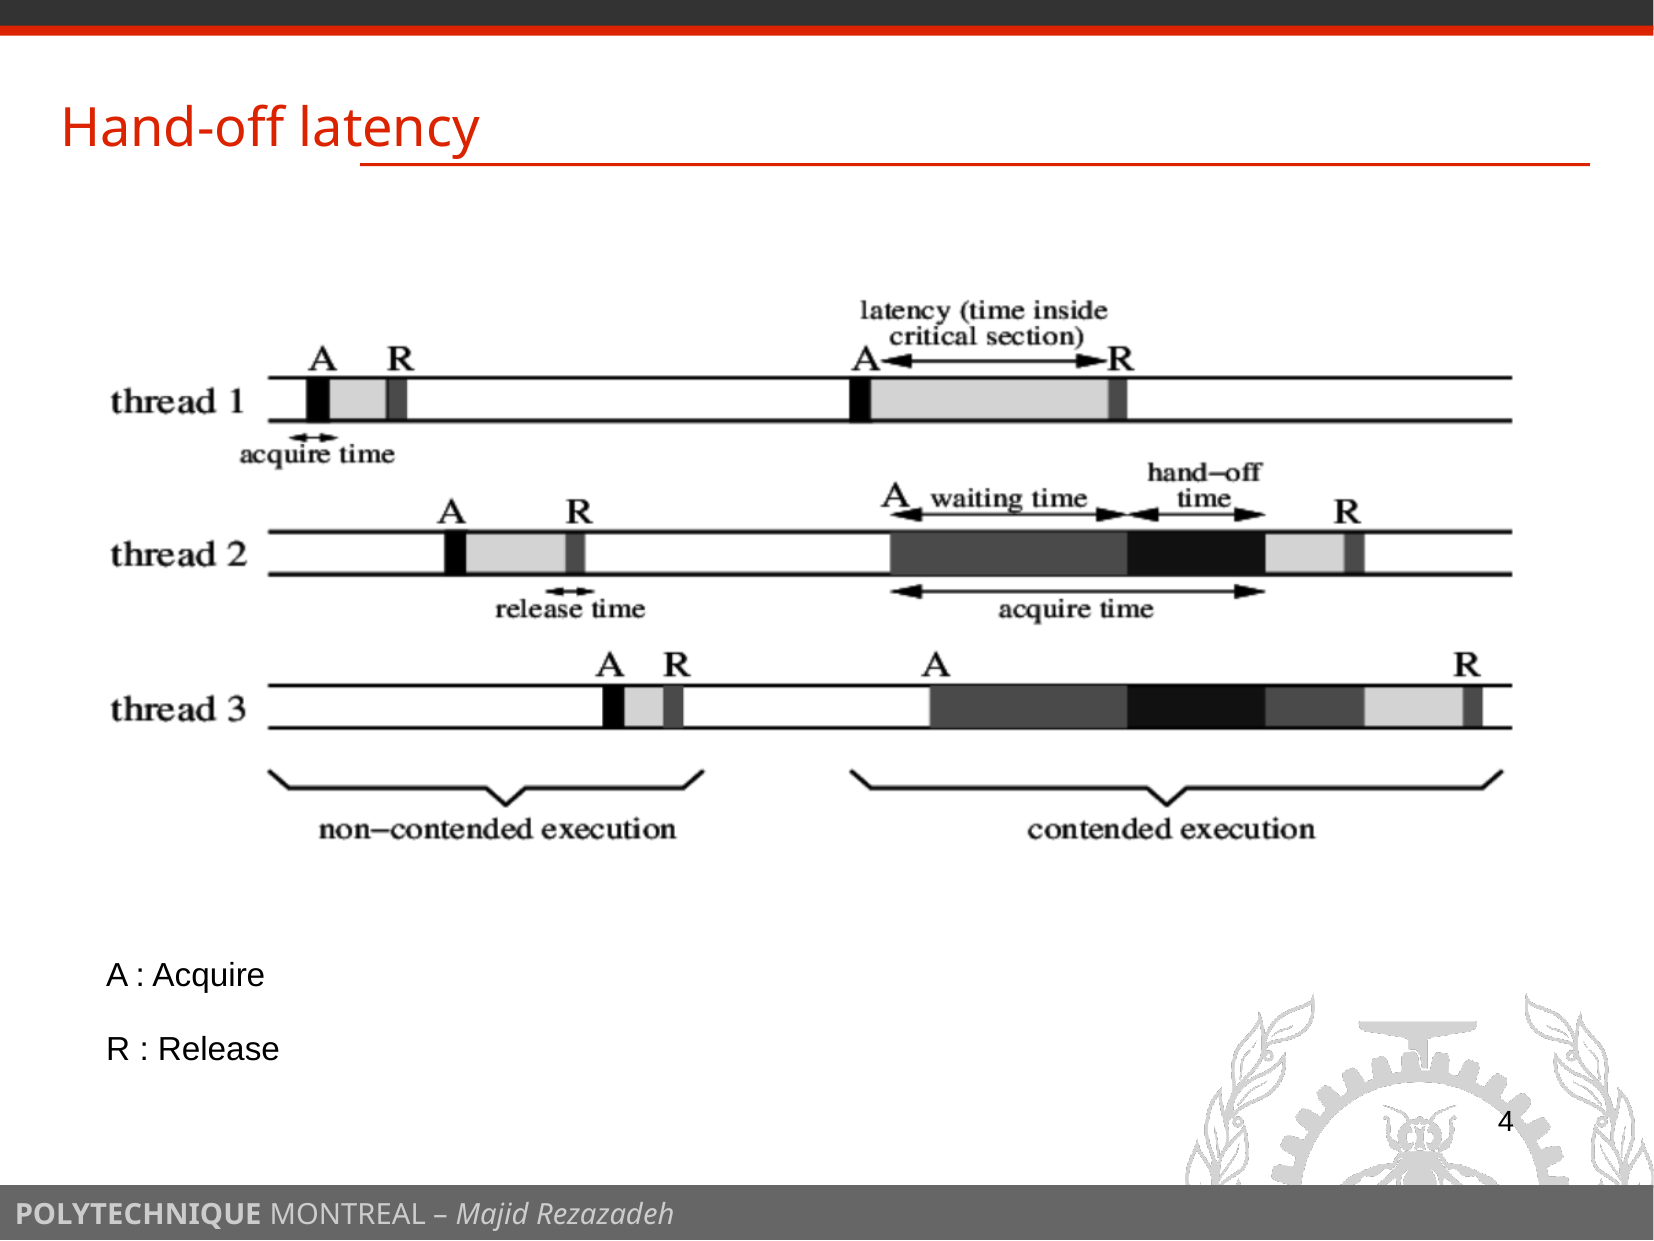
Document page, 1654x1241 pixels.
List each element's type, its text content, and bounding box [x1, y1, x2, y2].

picture [1185, 967, 1654, 1185]
text_box A : Acquire R : Release [91, 949, 376, 1096]
text_box 4 [1483, 1095, 1543, 1156]
picture [34, 282, 1578, 868]
text_box [0, 0, 1654, 36]
text_box Hand-off latency [60, 37, 1590, 180]
text_box POLYTECHNIQUE MONTREAL – Majid Rezazadeh [0, 1185, 1654, 1240]
